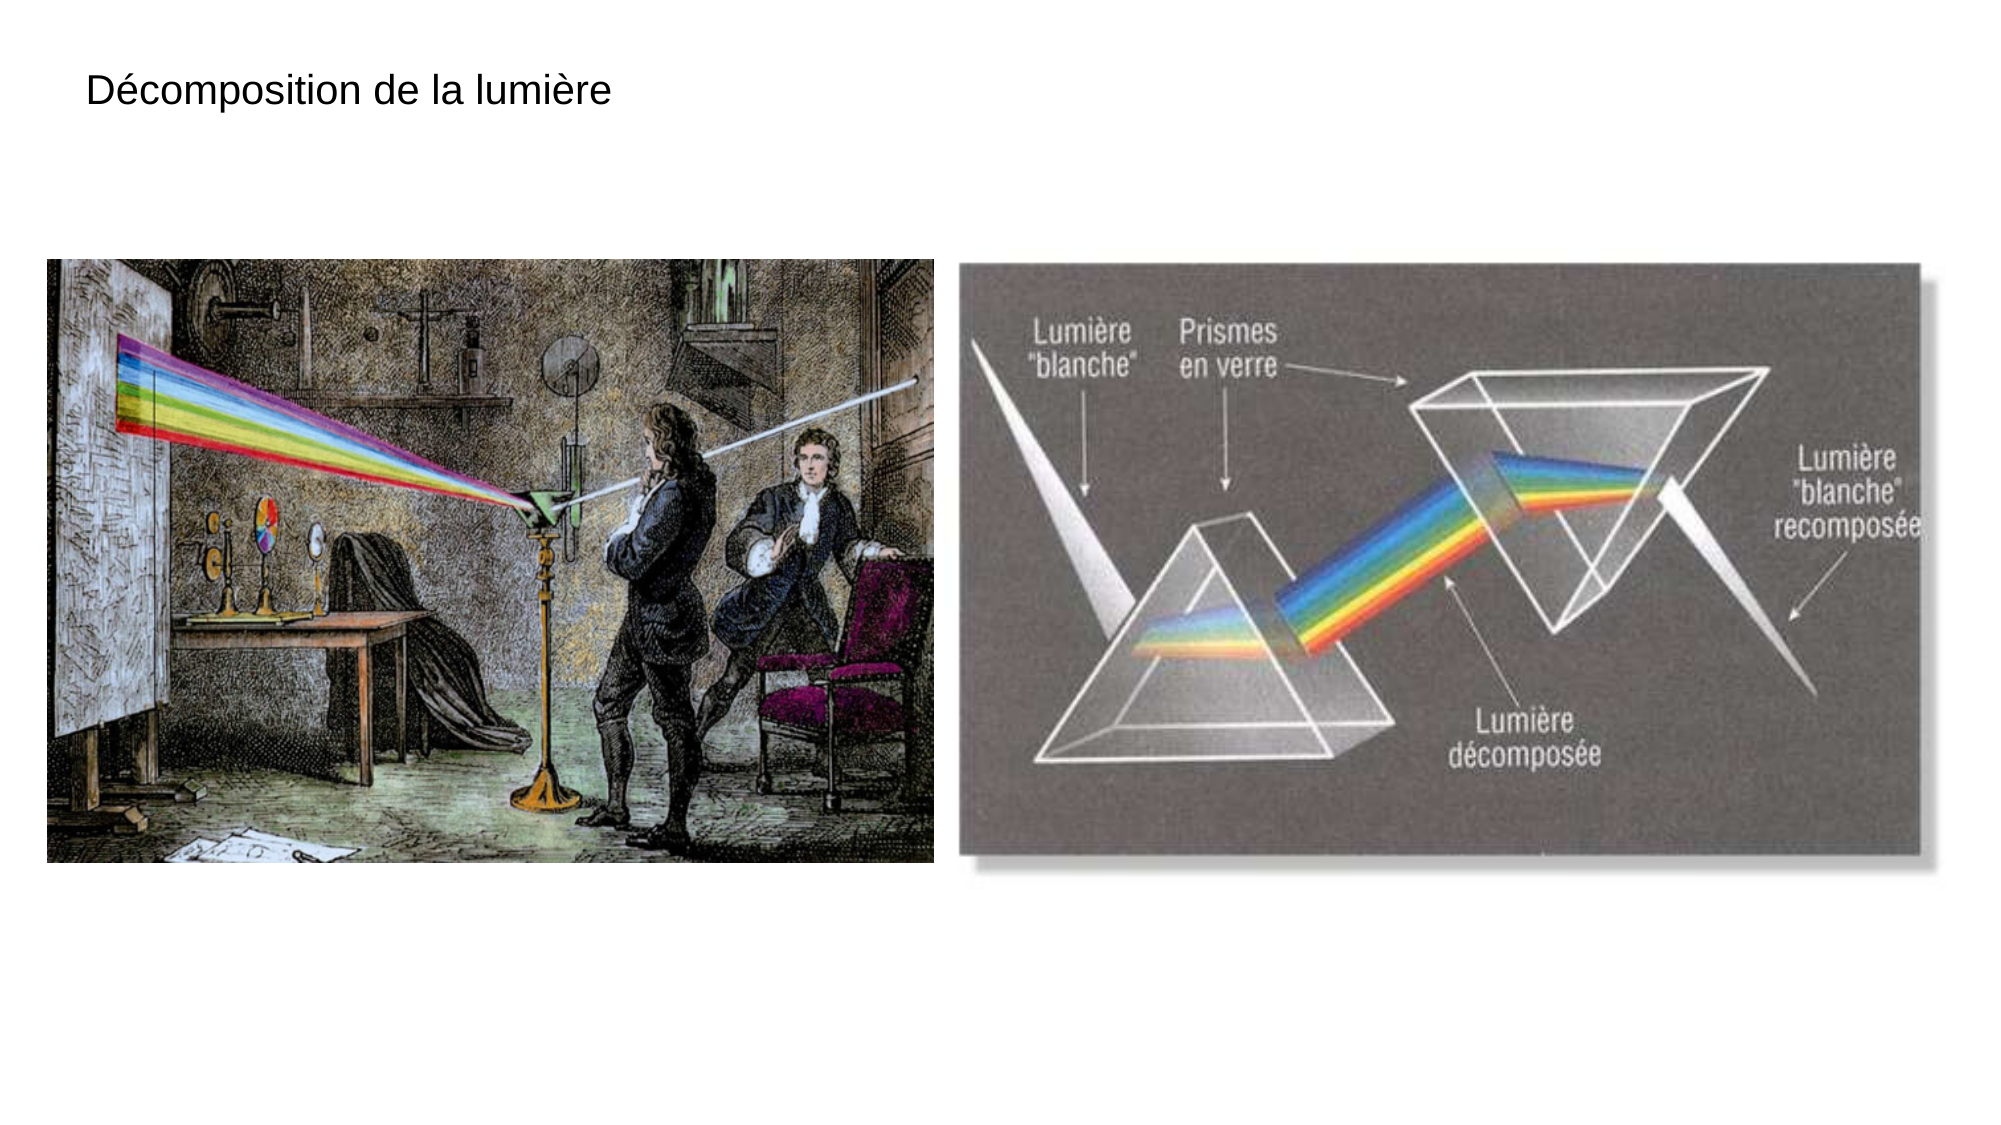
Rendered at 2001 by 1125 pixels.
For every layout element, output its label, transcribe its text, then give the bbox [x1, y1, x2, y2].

picture [944, 247, 1961, 898]
text_box Décomposition de la lumière [70, 59, 638, 215]
picture [47, 259, 934, 863]
